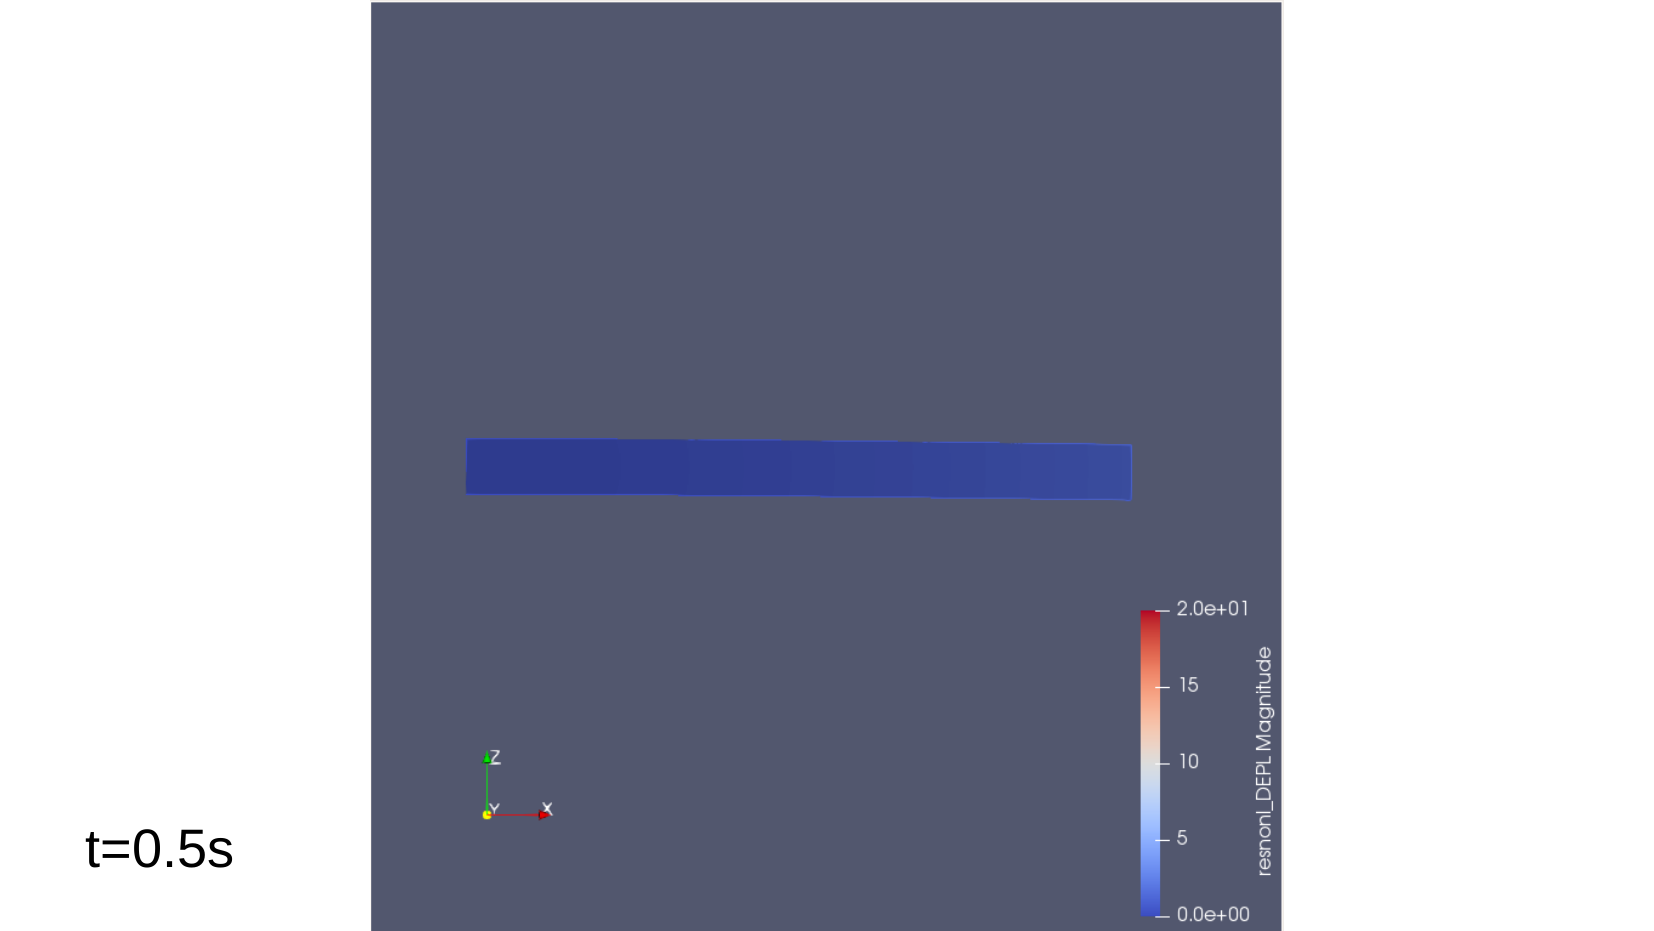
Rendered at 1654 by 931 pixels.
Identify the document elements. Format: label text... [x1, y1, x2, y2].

picture [370, 0, 1284, 931]
text_box t=0.5s [70, 810, 355, 910]
